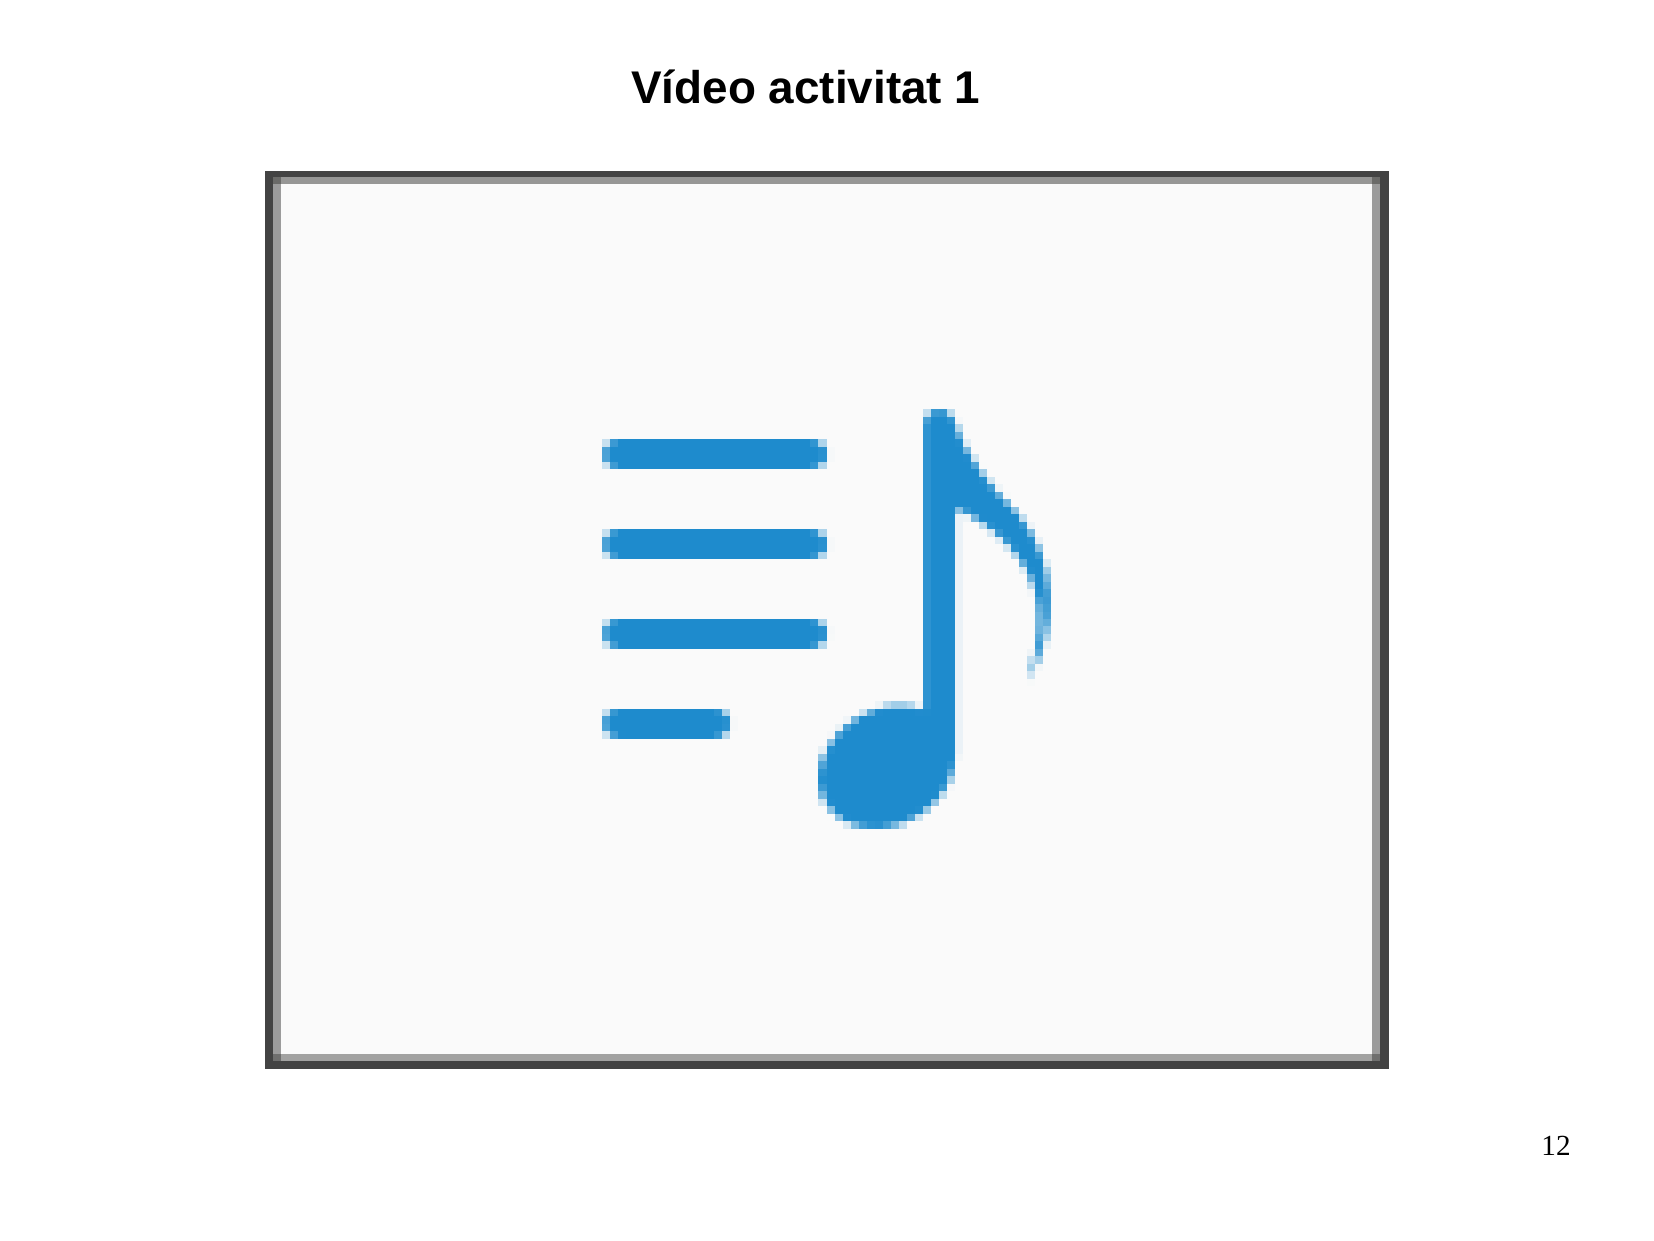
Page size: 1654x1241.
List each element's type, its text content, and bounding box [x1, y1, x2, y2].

text_box [264, 169, 1390, 1070]
text_box Vídeo activitat 1 [616, 54, 999, 121]
